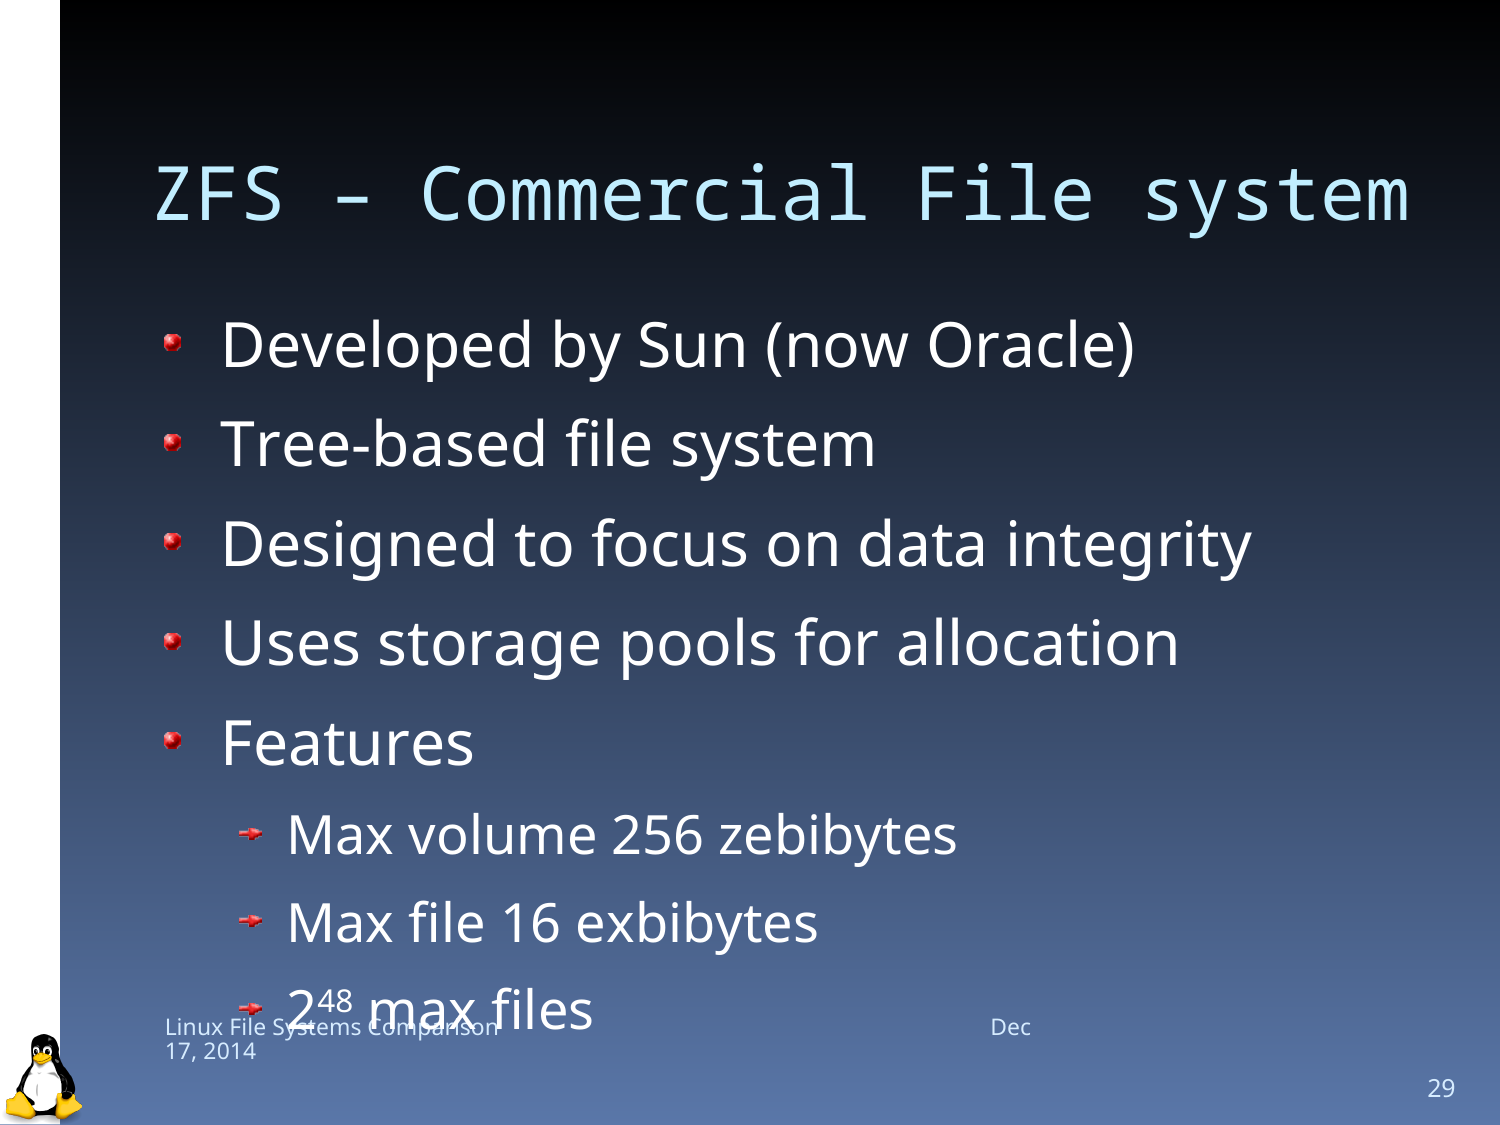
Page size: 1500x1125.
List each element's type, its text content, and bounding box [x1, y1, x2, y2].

picture [239, 1003, 262, 1015]
picture [0, 1034, 82, 1125]
list Developed by Sun (now Oracle) Tree-based file system Designed to focus on data integrity Uses storage pools for allocation Features Max volume 256 zebibytes Max file 16 exbibytes 248 max files [149, 292, 1425, 964]
title ZFS – Commercial File system [149, 84, 1425, 292]
